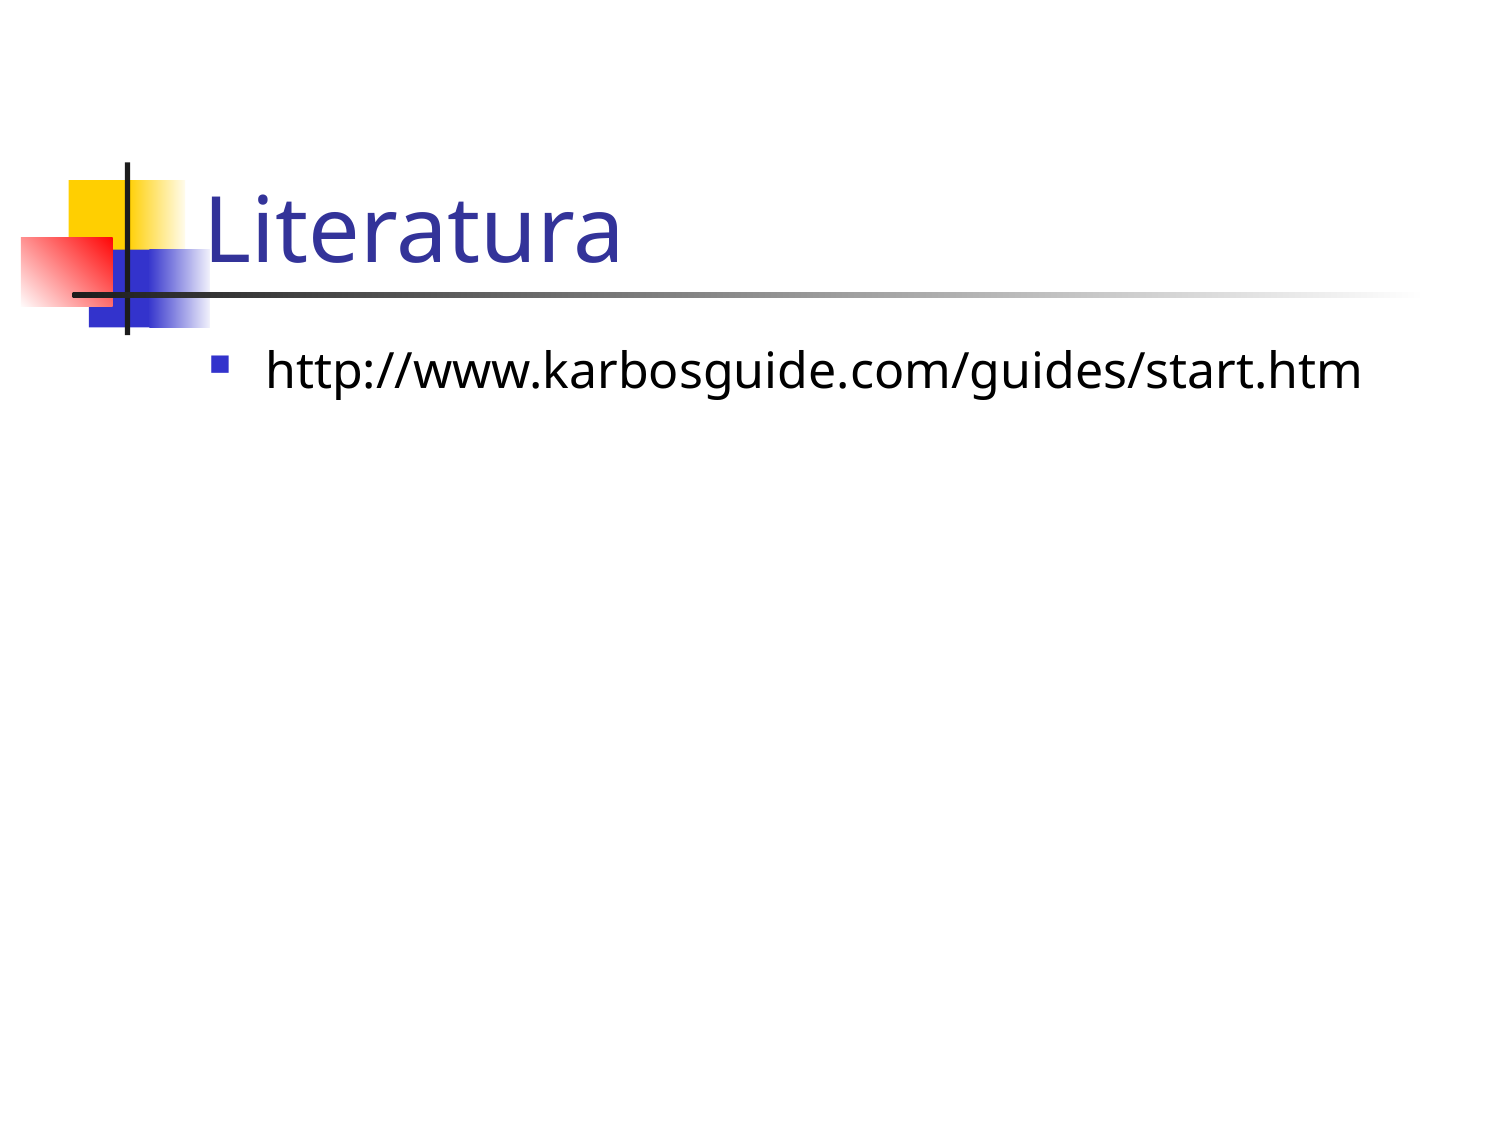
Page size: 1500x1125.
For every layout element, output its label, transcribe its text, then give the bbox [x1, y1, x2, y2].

title Literatura [188, 101, 1468, 289]
list http://www.karbosguide.com/guides/start.htm [193, 331, 1469, 1006]
